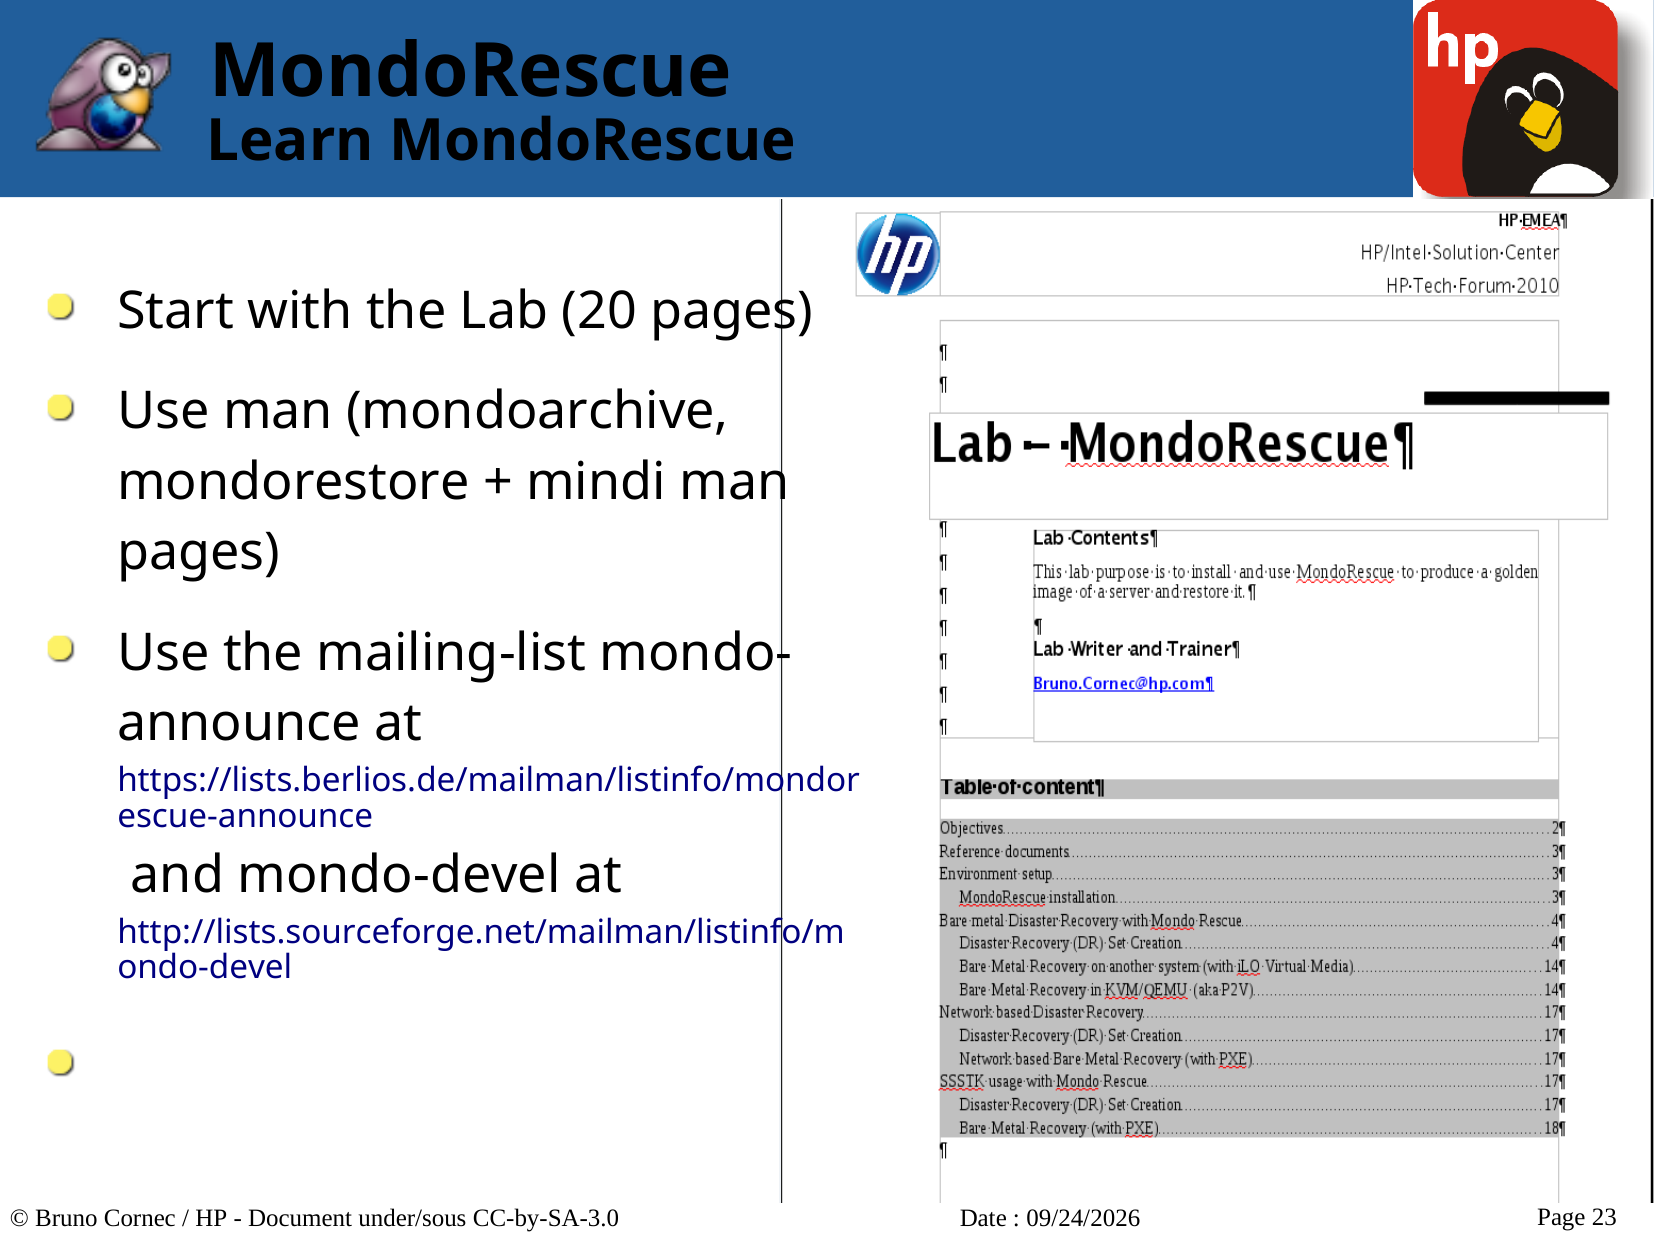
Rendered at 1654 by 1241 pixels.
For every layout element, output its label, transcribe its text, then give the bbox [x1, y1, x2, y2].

picture [0, 0, 211, 199]
title Learn MondoRescue [206, 59, 1121, 221]
list Start with the Lab (20 pages) Use man (mondoarchive, mondorestore + mindi man pages) Use the mailing-list mondo-announce at https://lists.berlios.de/mailman/listinfo/mondorescue-announce and mondo-devel at http://lists.sourceforge.net/mailman/listinfo/mondo-devel [34, 272, 863, 1101]
picture [779, 0, 1654, 1203]
